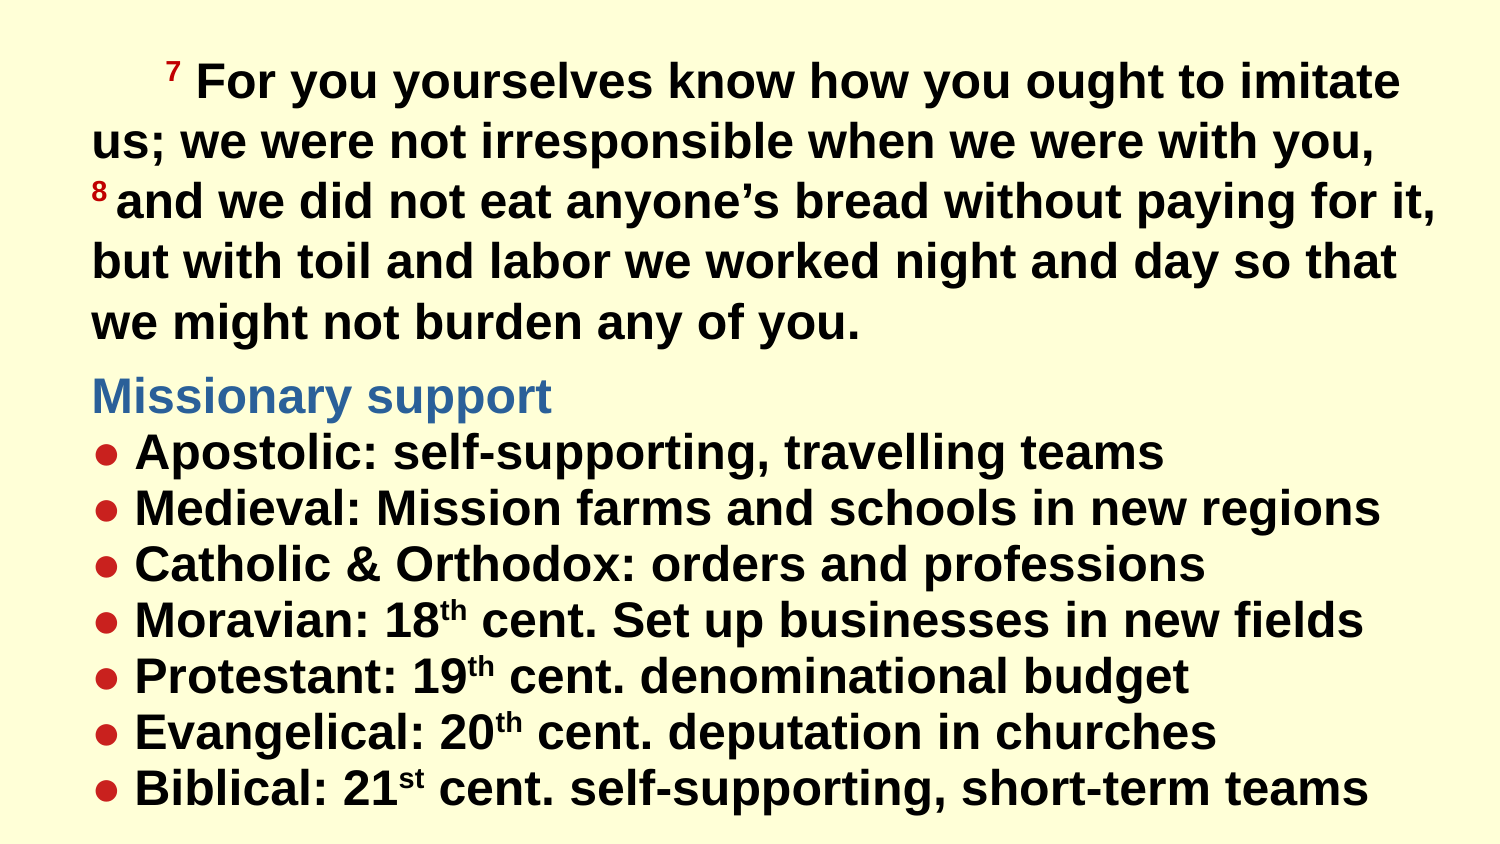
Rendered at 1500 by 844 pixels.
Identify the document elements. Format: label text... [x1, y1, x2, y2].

text_box 7 For you yourselves know how you ought to imitate us; we were not irresponsible when we were with you, 8 and we did not eat anyone’s bread without paying for it, but with toil and labor we worked night and day so that we might not burden any of you. [76, 41, 1465, 358]
text_box Missionary support ● Apostolic: self-supporting, travelling teams ● Medieval: Mission farms and schools in new regions ● Catholic & Orthodox: orders and professions ● Moravian: 18th cent. Set up businesses in new fields ● Protestant: 19th cent. denominational budget ● Evangelical: 20th cent. deputation in churches ● Biblical: 21st cent. self-supporting, short-term teams [76, 361, 1465, 824]
